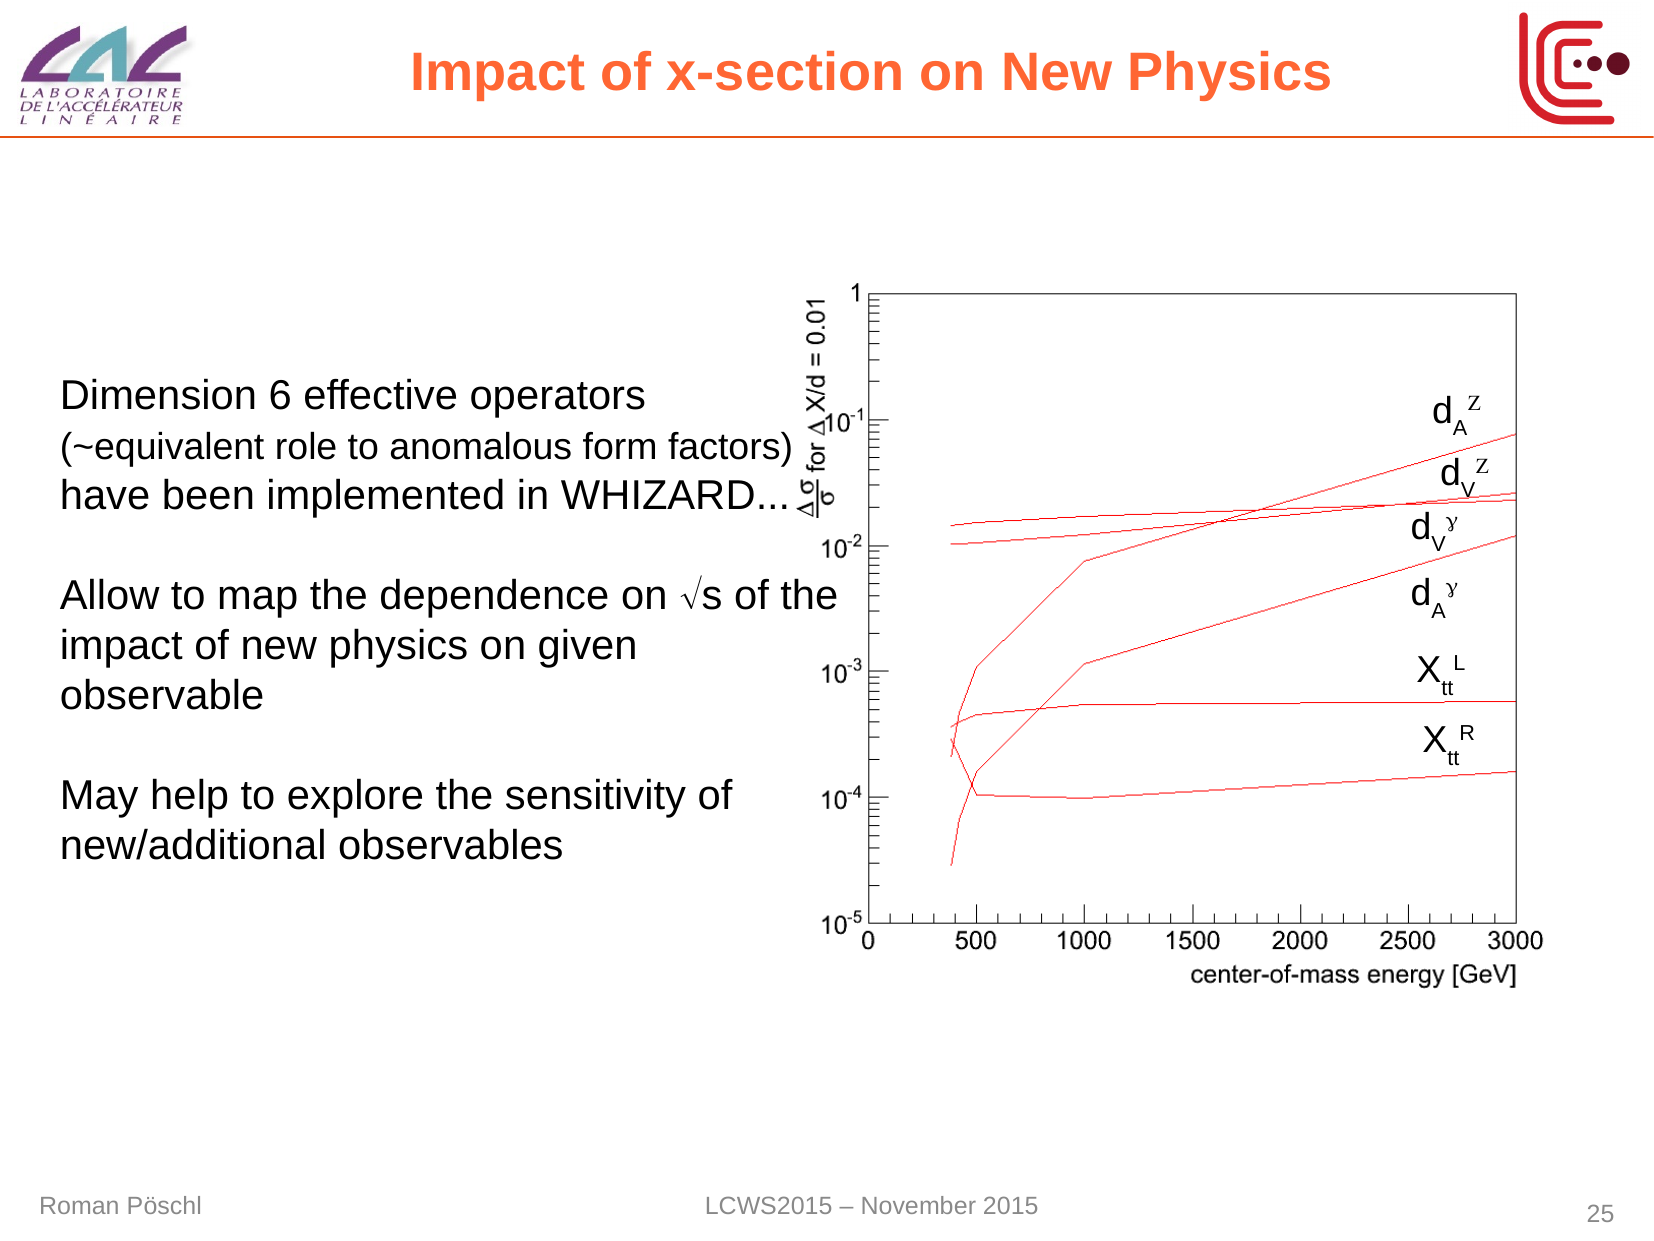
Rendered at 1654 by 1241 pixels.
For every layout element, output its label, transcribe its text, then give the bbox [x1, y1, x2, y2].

text_box dAγ [1395, 561, 1562, 634]
text_box dVγ [1395, 494, 1562, 561]
text_box dAZ [1417, 378, 1583, 451]
text_box dVγ [1415, 521, 1425, 537]
text_box Dimension 6 effective operators (~equivalent role to anomalous form factors) have been implemented in WHIZARD... Allow to map the dependence on √s of the impact of new physics on given observable May help to explore the sensitivity of new/additional observables [45, 225, 856, 876]
text_box XttR [1407, 707, 1513, 781]
picture [1508, 2, 1641, 135]
picture [17, 22, 199, 127]
text_box XttL [1401, 637, 1507, 711]
picture [788, 215, 1597, 1002]
title Impact of x-section on New Physics [128, 29, 1617, 113]
text_box dVZ [1425, 440, 1591, 514]
